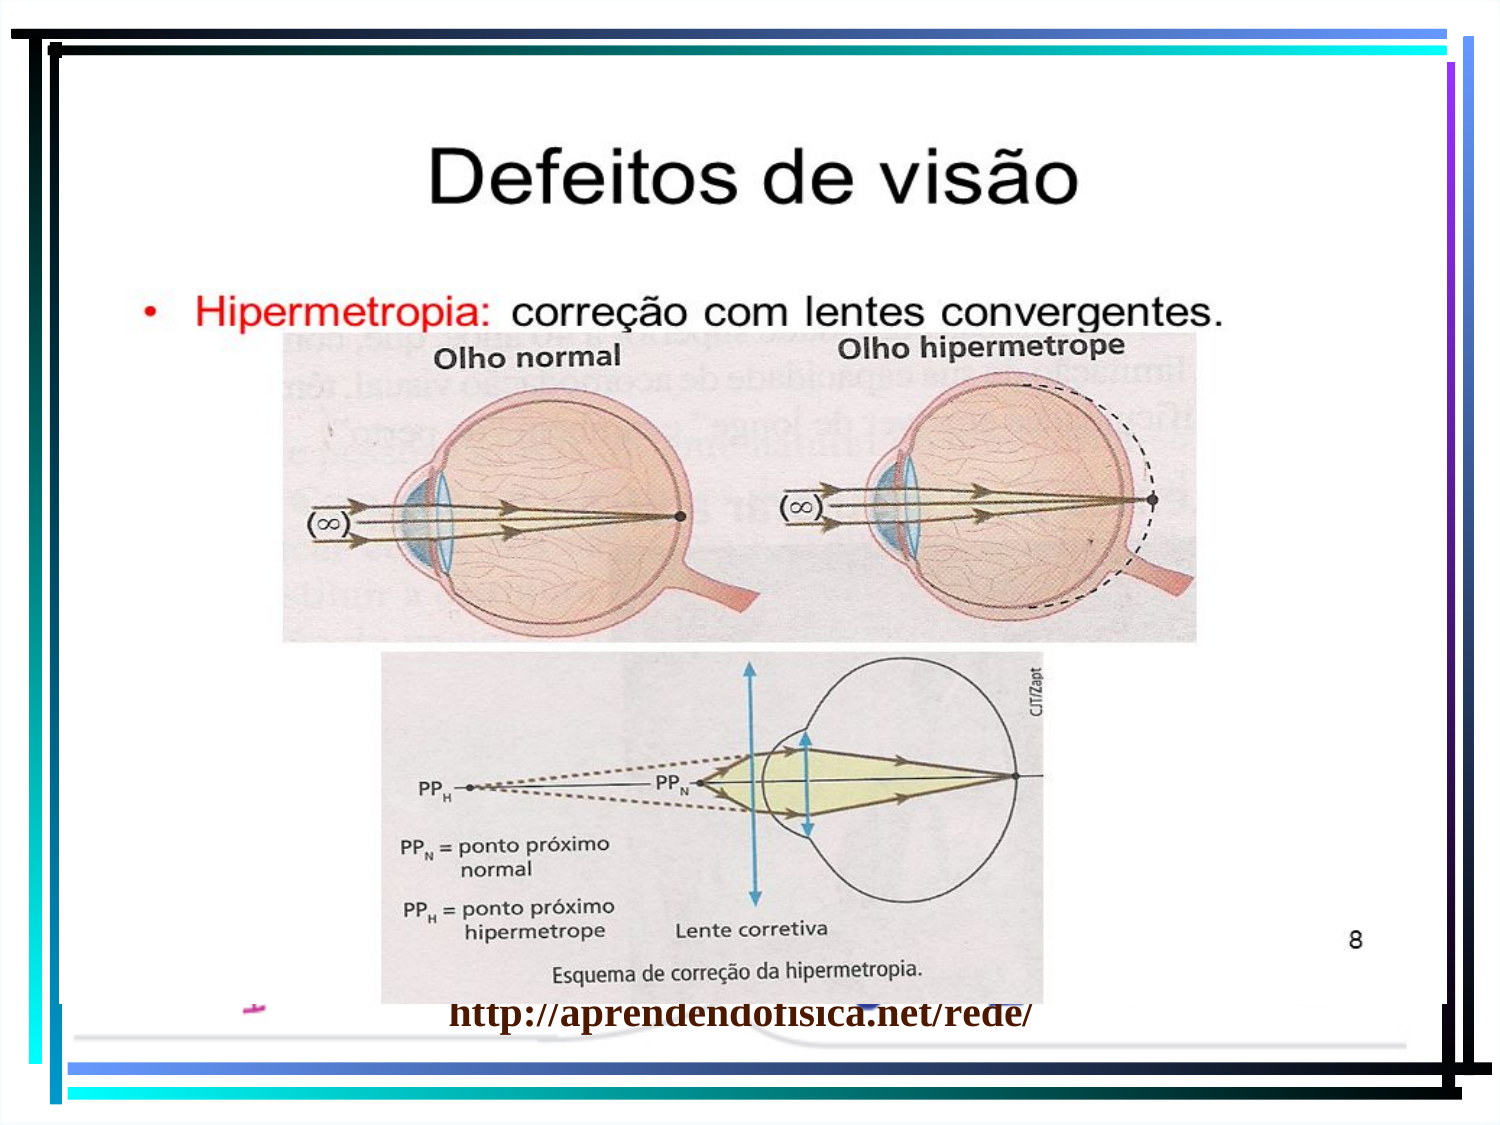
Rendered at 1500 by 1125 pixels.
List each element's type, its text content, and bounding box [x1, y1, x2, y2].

text_box http://aprendendofisica.net/rede/ [383, 1004, 1050, 1046]
picture [0, 0, 1500, 1125]
